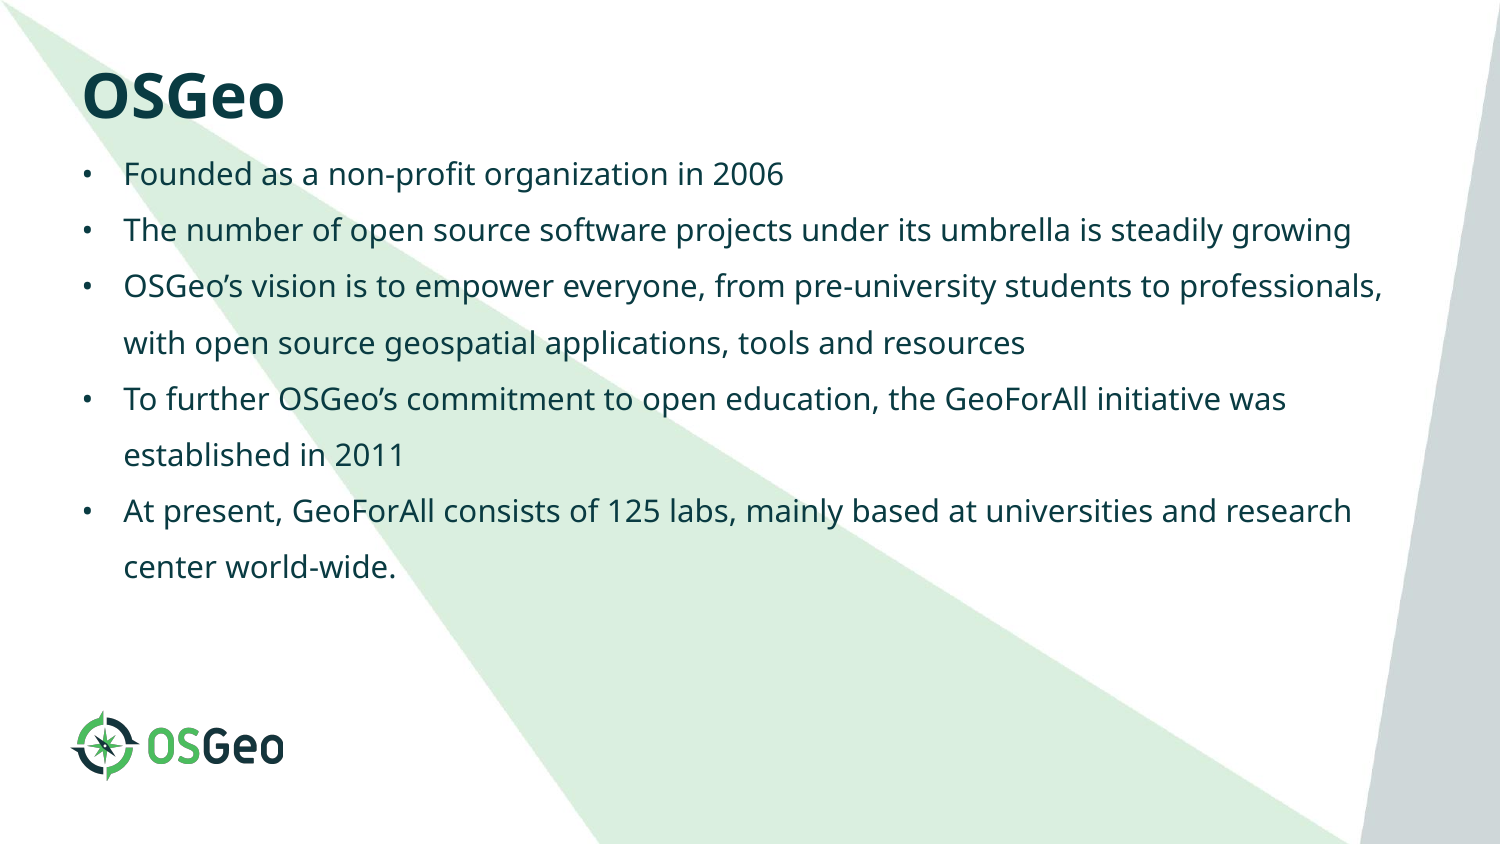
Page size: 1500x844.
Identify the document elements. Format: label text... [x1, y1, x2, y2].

text_box Founded as a non-profit organization in 2006 The number of open source software projects under its umbrella is steadily growing OSGeo’s vision is to empower everyone, from pre-university students to professionals, with open source geospatial applications, tools and resources To further OSGeo’s commitment to open education, the GeoForAll initiative was established in 2011 At present, GeoForAll consists of 125 labs, mainly based at universities and research center world-wide. [70, 130, 1405, 698]
title OSGeo [70, 13, 1196, 130]
picture [0, 0, 1500, 844]
